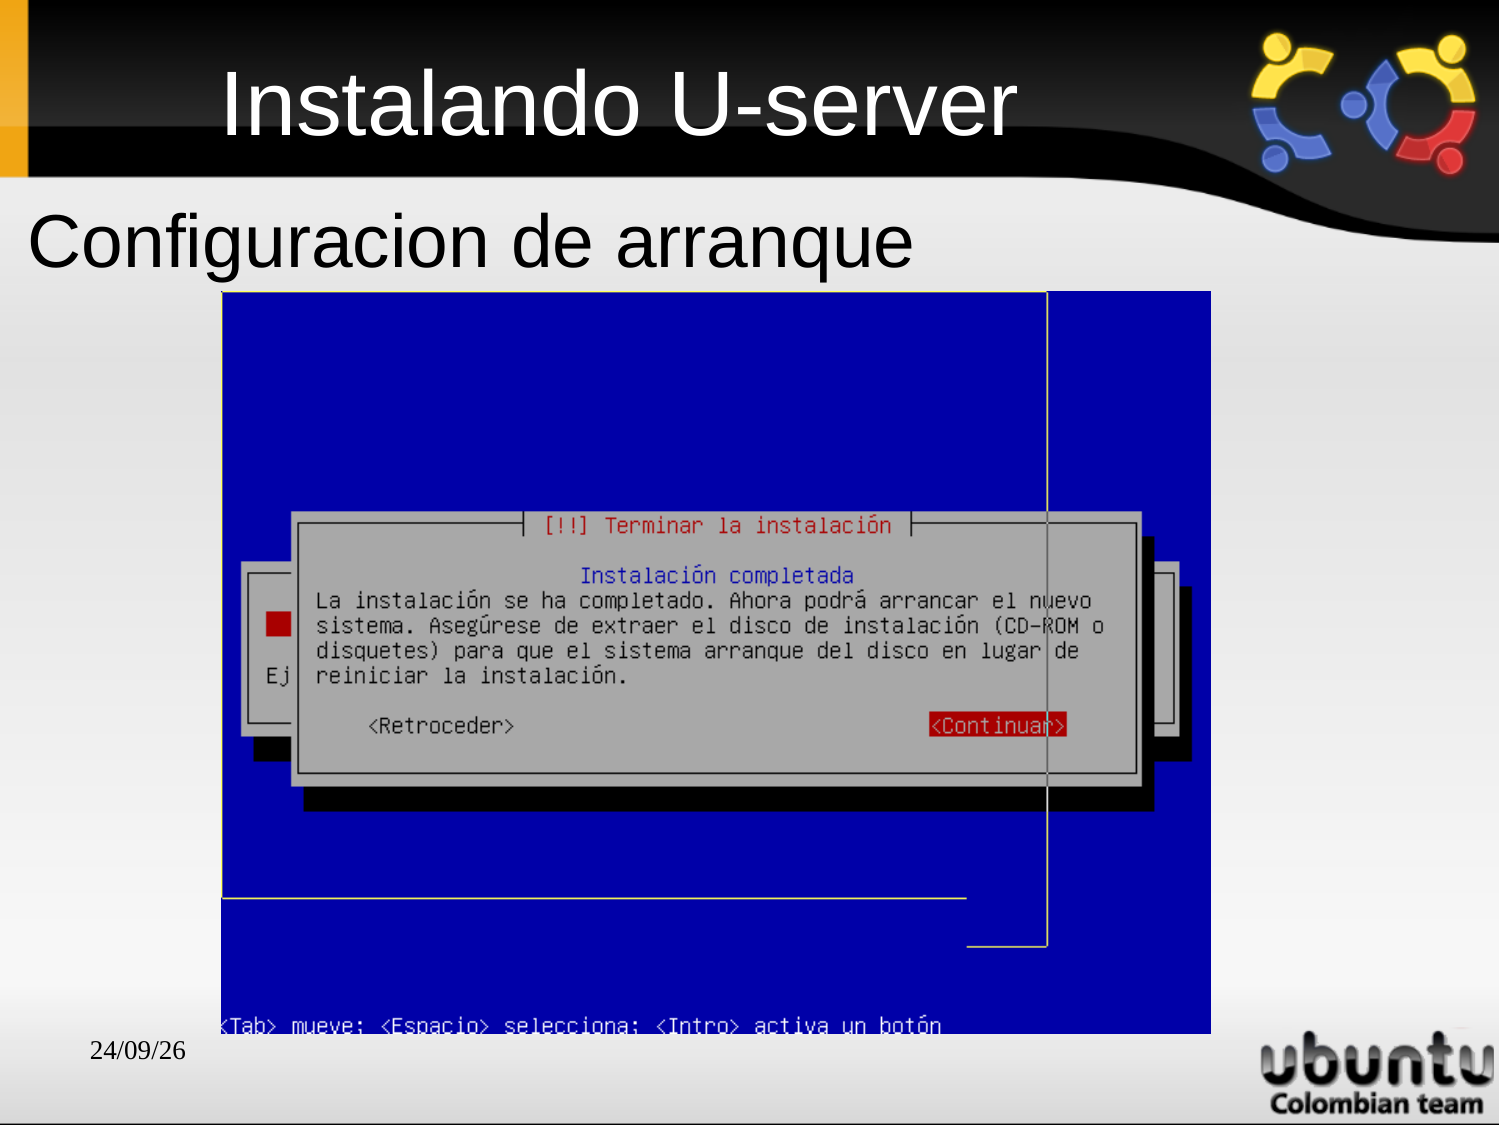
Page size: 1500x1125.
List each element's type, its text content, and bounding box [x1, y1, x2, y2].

picture [0, 0, 1499, 1125]
title Configuracion de arranque [27, 128, 1303, 356]
title Instalando U-server [59, 29, 1182, 178]
